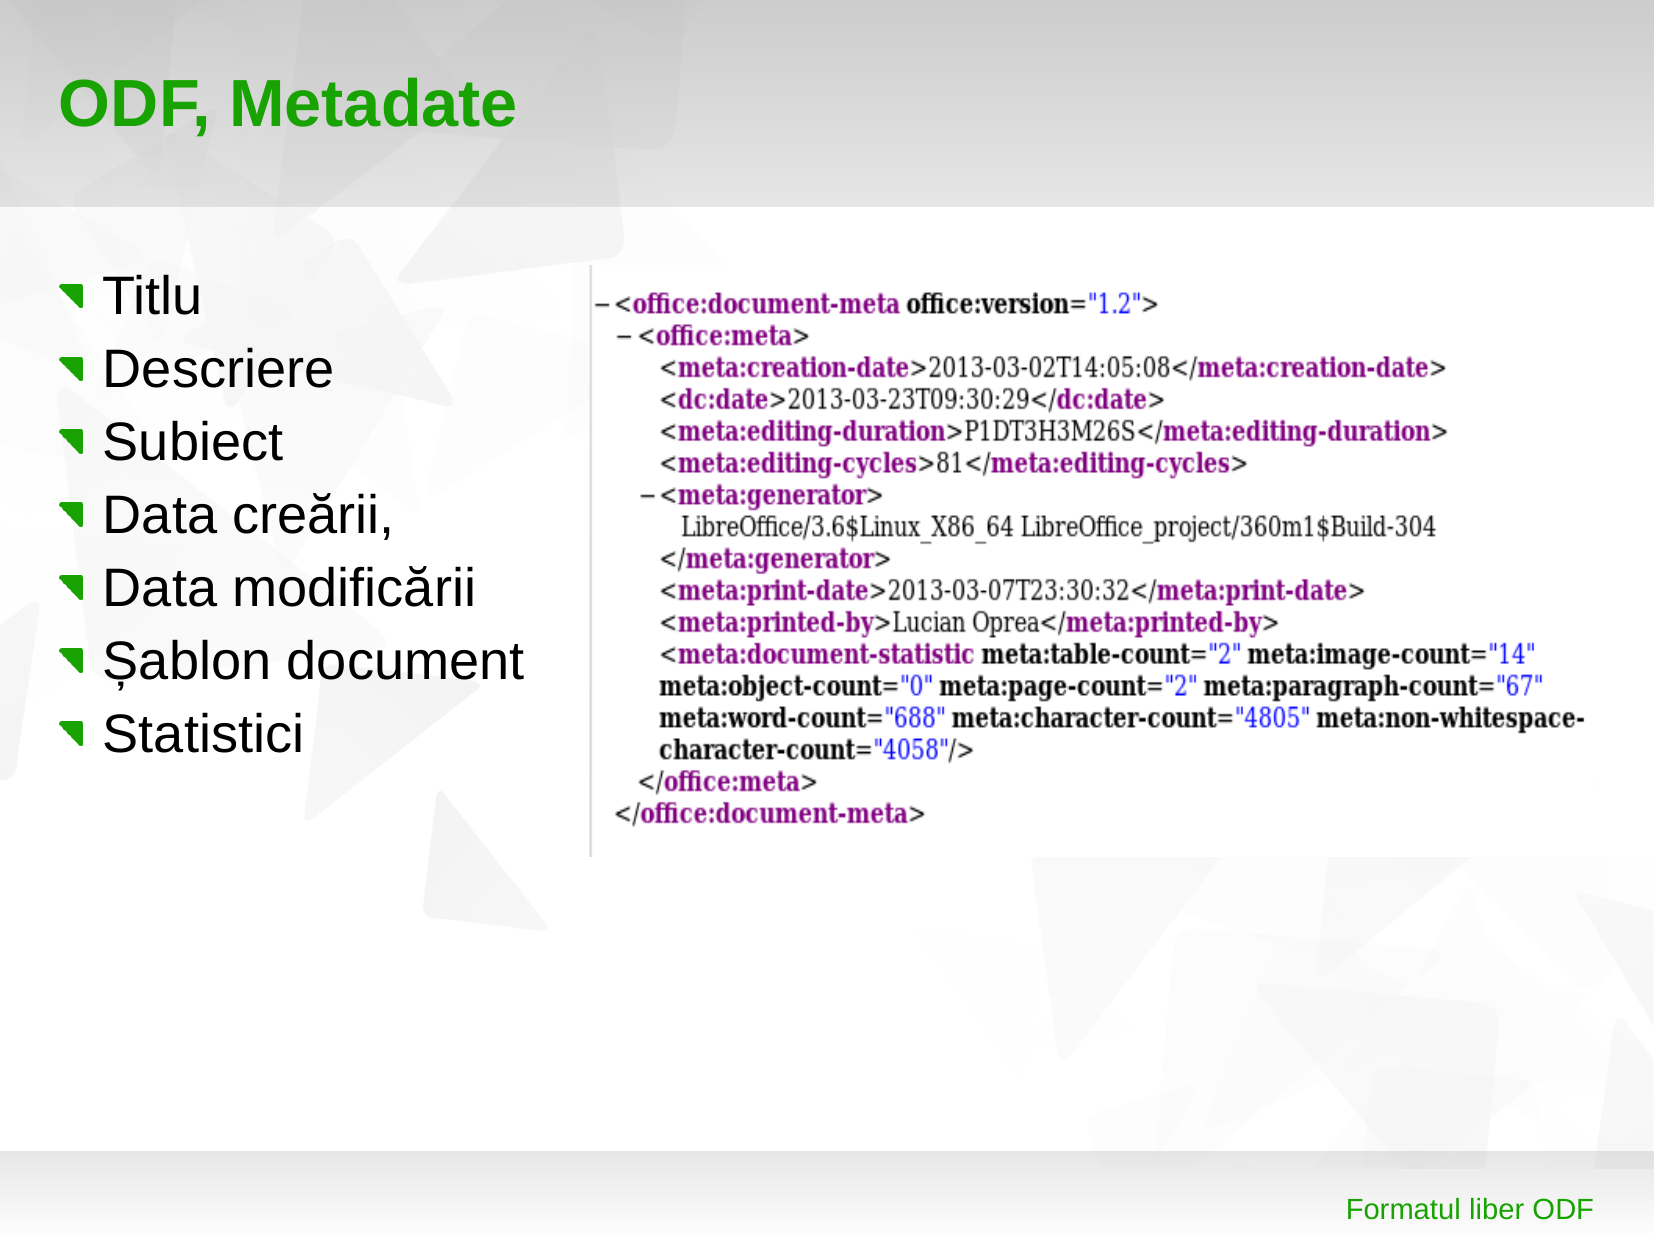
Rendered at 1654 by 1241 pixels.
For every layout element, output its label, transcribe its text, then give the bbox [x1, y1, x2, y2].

title ODF, Metadate [59, 29, 1595, 178]
list Titlu Descriere Subiect Data creării, Data modificării Șablon document Statistici [59, 265, 809, 986]
picture [0, 0, 1654, 1169]
